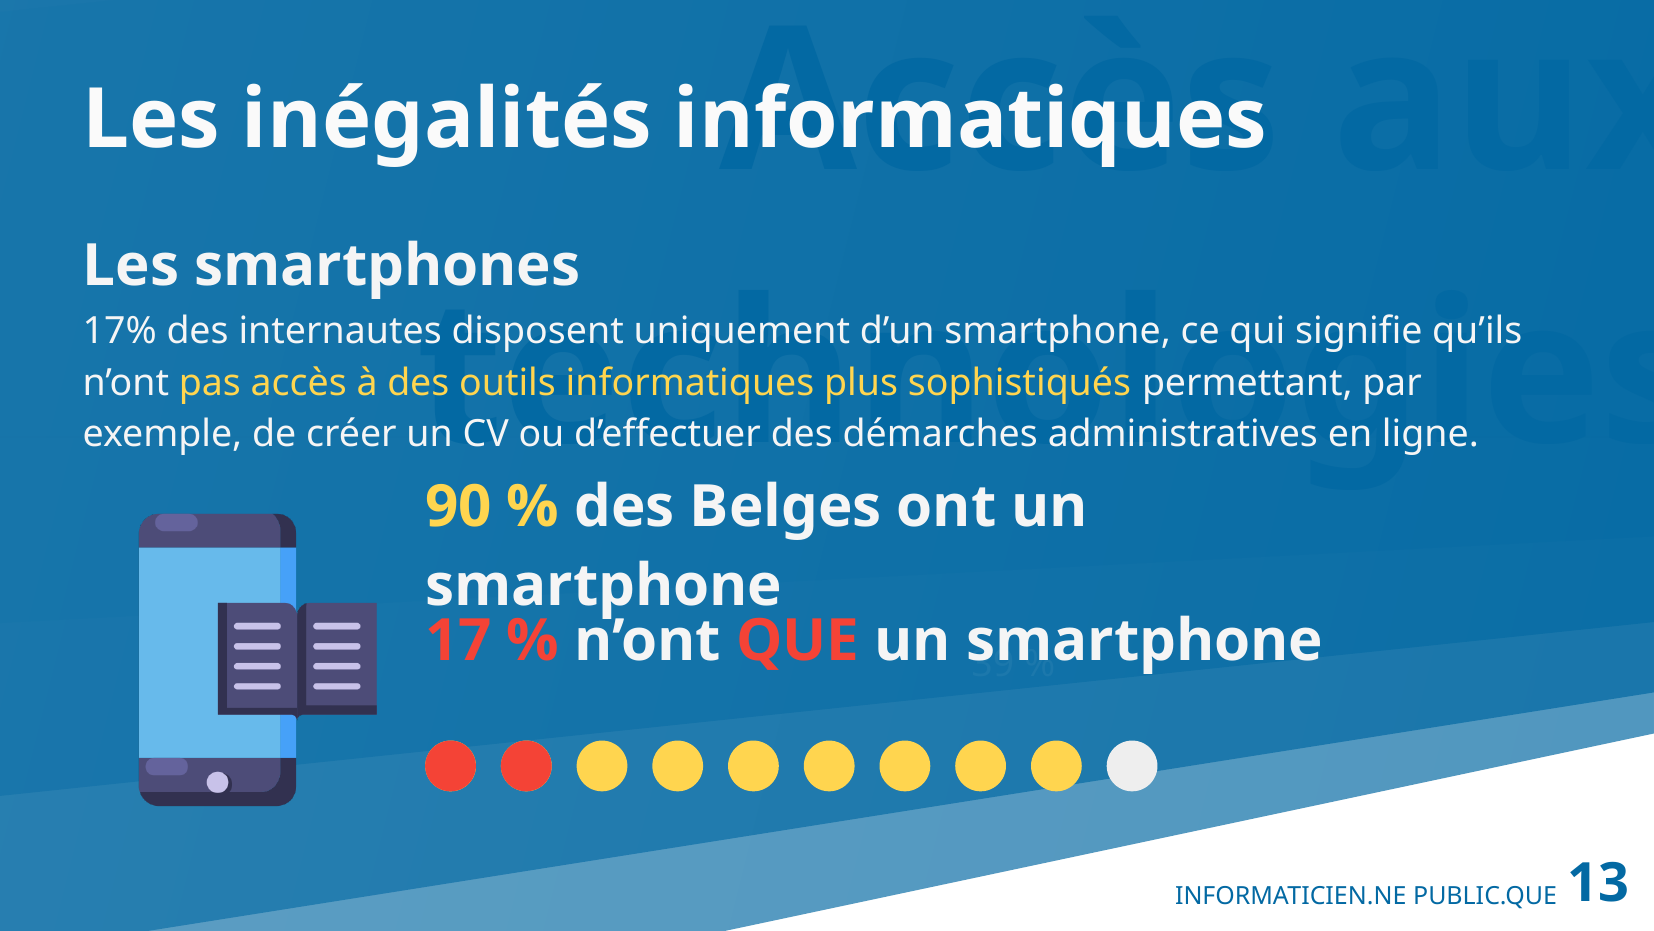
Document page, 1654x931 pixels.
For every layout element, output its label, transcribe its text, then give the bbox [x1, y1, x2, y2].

picture [82, 492, 417, 827]
text_box [425, 740, 476, 792]
text_box 17% des internautes disposent uniquement d’un smartphone, ce qui signifie qu’ils n’ont pas accès à des outils informatiques plus sophistiqués permettant, par exemple, de créer un CV ou d’effectuer des démarches administratives en ligne. [82, 306, 1571, 455]
text_box [803, 740, 855, 792]
text_box [955, 740, 1007, 792]
title Accès aux technologies [212, 0, 1654, 469]
text_box [728, 740, 779, 792]
title Les inégalités informatiques [82, 0, 1571, 235]
text_box [652, 740, 704, 792]
subtitle Les smartphones [82, 217, 686, 306]
text_box [1030, 740, 1082, 792]
text_box 90 % des Belges ont un smartphone [425, 496, 1418, 590]
text_box [1106, 740, 1158, 792]
text_box [500, 740, 552, 792]
text_box [879, 740, 931, 792]
text_box [576, 740, 628, 792]
text_box 17 % n’ont QUE un smartphone [425, 590, 1418, 686]
